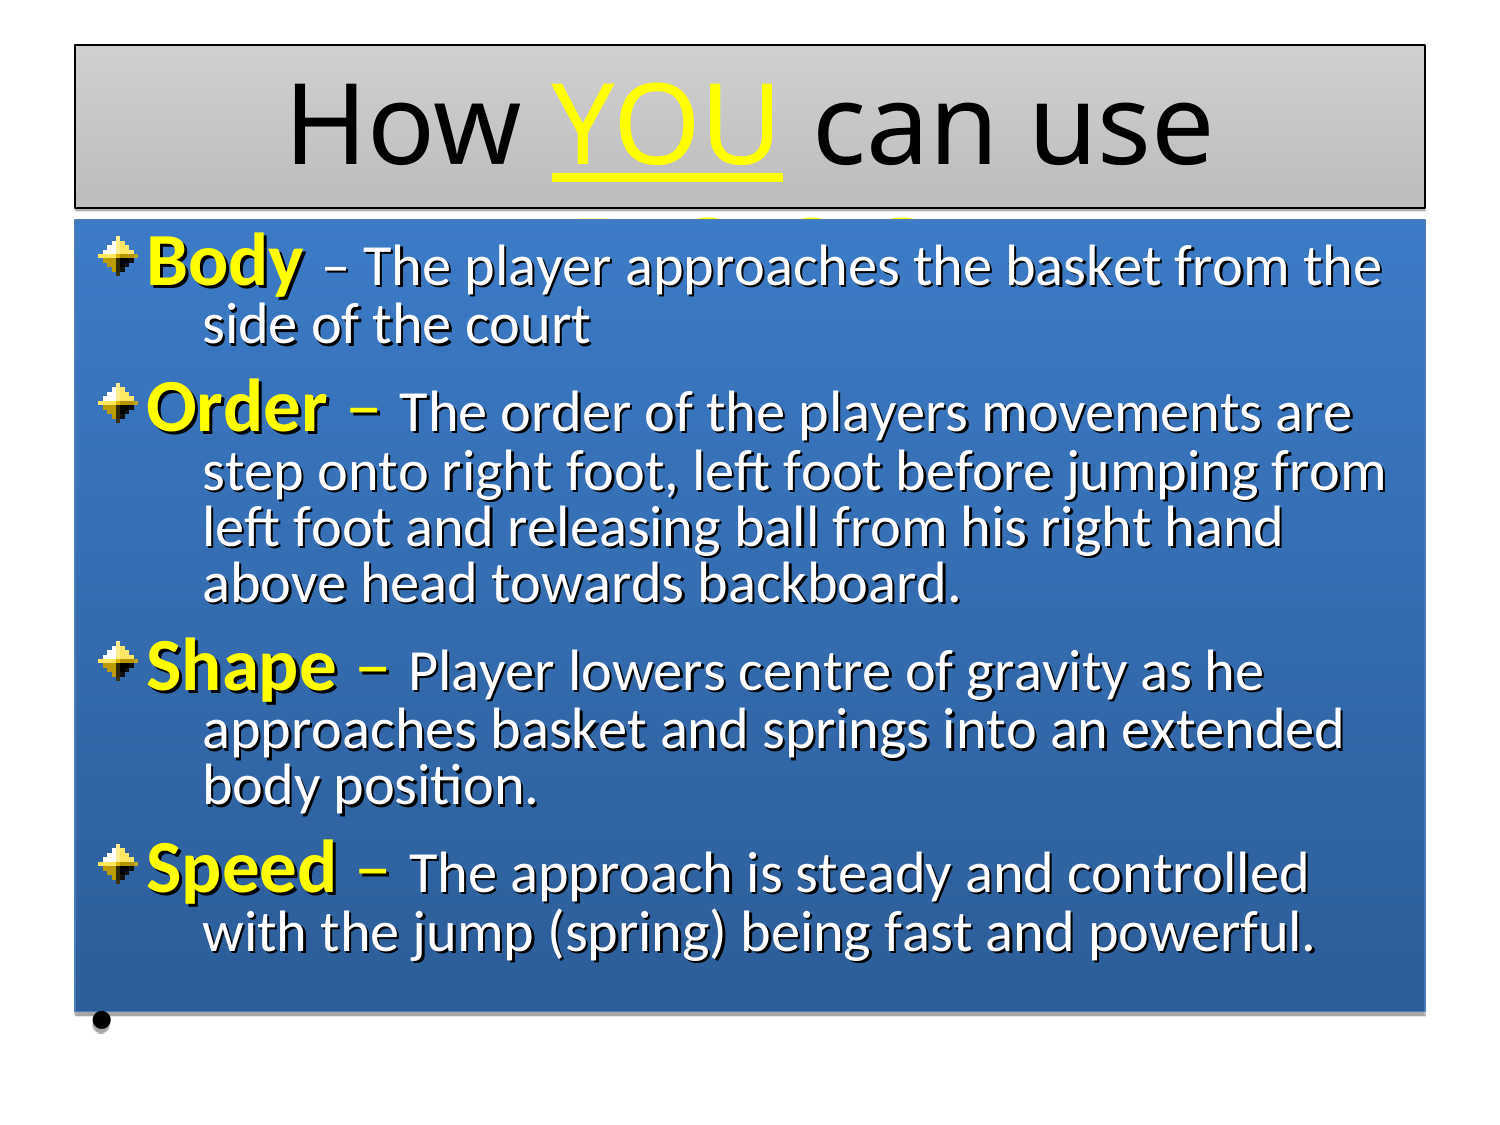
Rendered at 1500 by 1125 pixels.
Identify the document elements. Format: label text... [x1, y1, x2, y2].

list Body – The player approaches the basket from the side of the court Order – The order of the players movements are step onto right foot, left foot before jumping from left foot and releasing ball from his right hand above head towards backboard. Shape – Player lowers centre of gravity as he approaches basket and springs into an extended body position. Speed – The approach is steady and controlled with the jump (spring) being fast and powerful. [75, 219, 1426, 1012]
title How YOU can use B.O.S.S [75, 45, 1426, 209]
